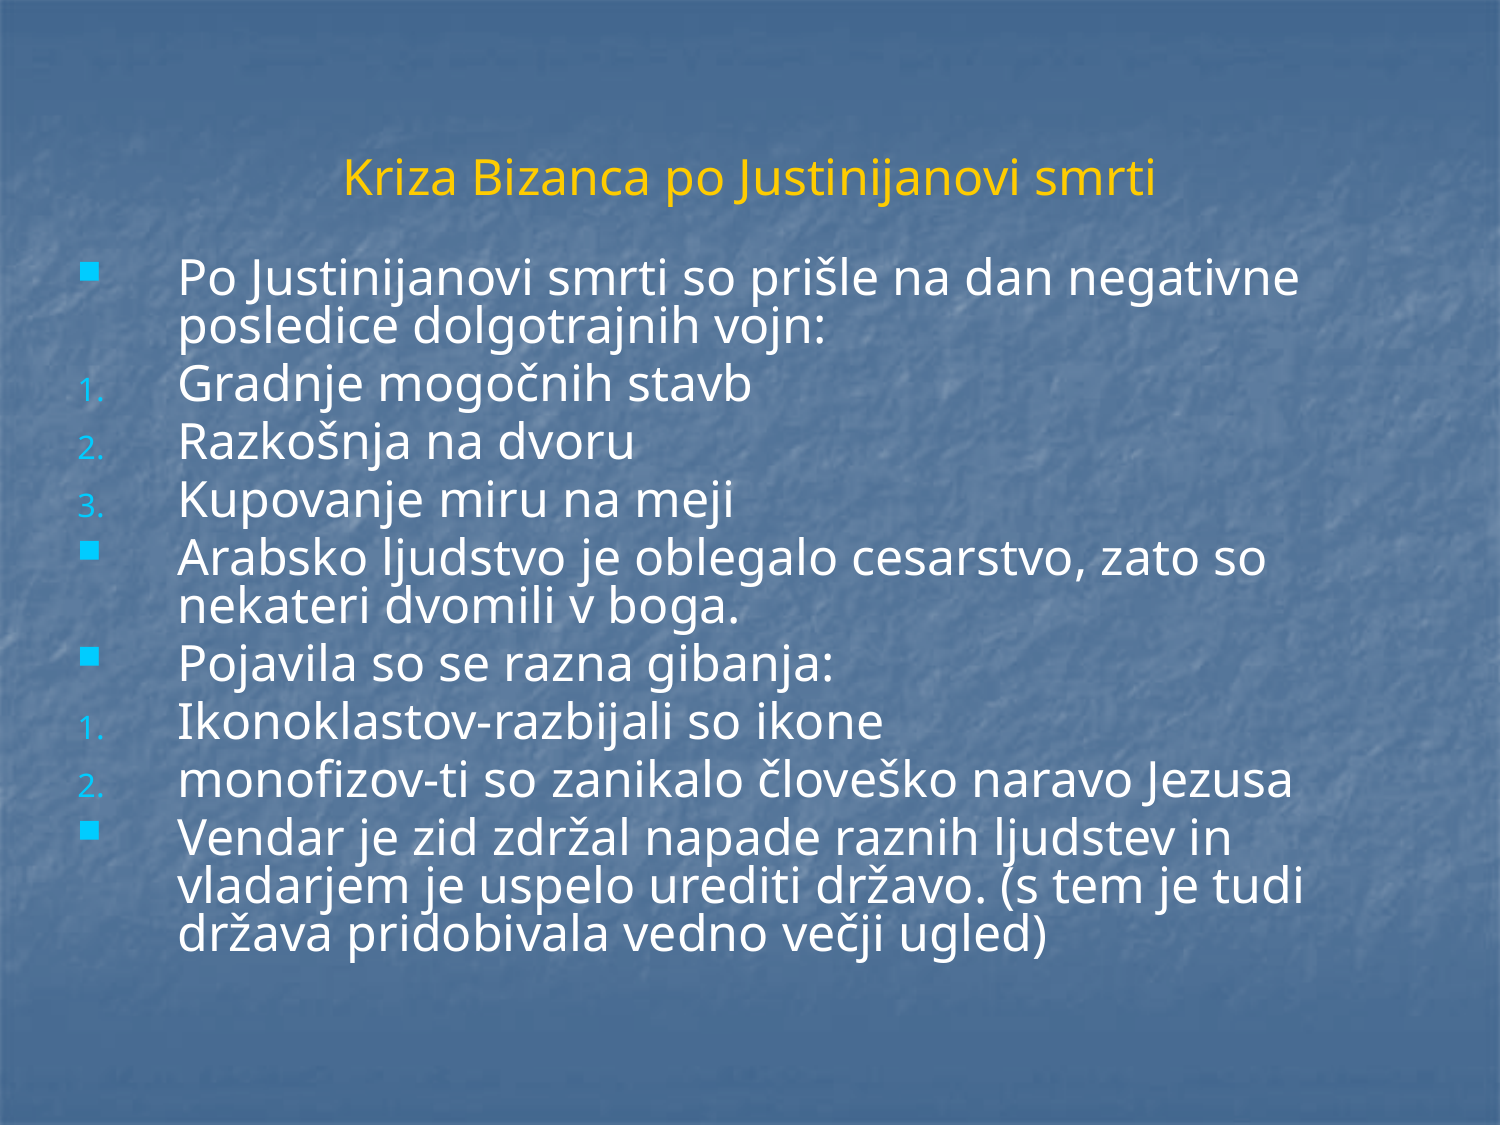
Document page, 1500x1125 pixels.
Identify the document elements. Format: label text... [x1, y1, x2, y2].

picture [0, 0, 1500, 1125]
list Po Justinijanovi smrti so prišle na dan negativne posledice dolgotrajnih vojn: Gradnje mogočnih stavb Razkošnja na dvoru Kupovanje miru na meji Arabsko ljudstvo je oblegalo cesarstvo, zato so nekateri dvomili v boga. Pojavila so se razna gibanja: Ikonoklastov-razbijali so ikone monofizov-ti so zanikalo človeško naravo Jezusa Vendar je zid zdržal napade raznih ljudstev in vladarjem je uspelo urediti državo. (s tem je tudi država pridobivala vedno večji ugled) [62, 249, 1413, 993]
title Kriza Bizanca po Justinijanovi smrti [75, 62, 1425, 288]
